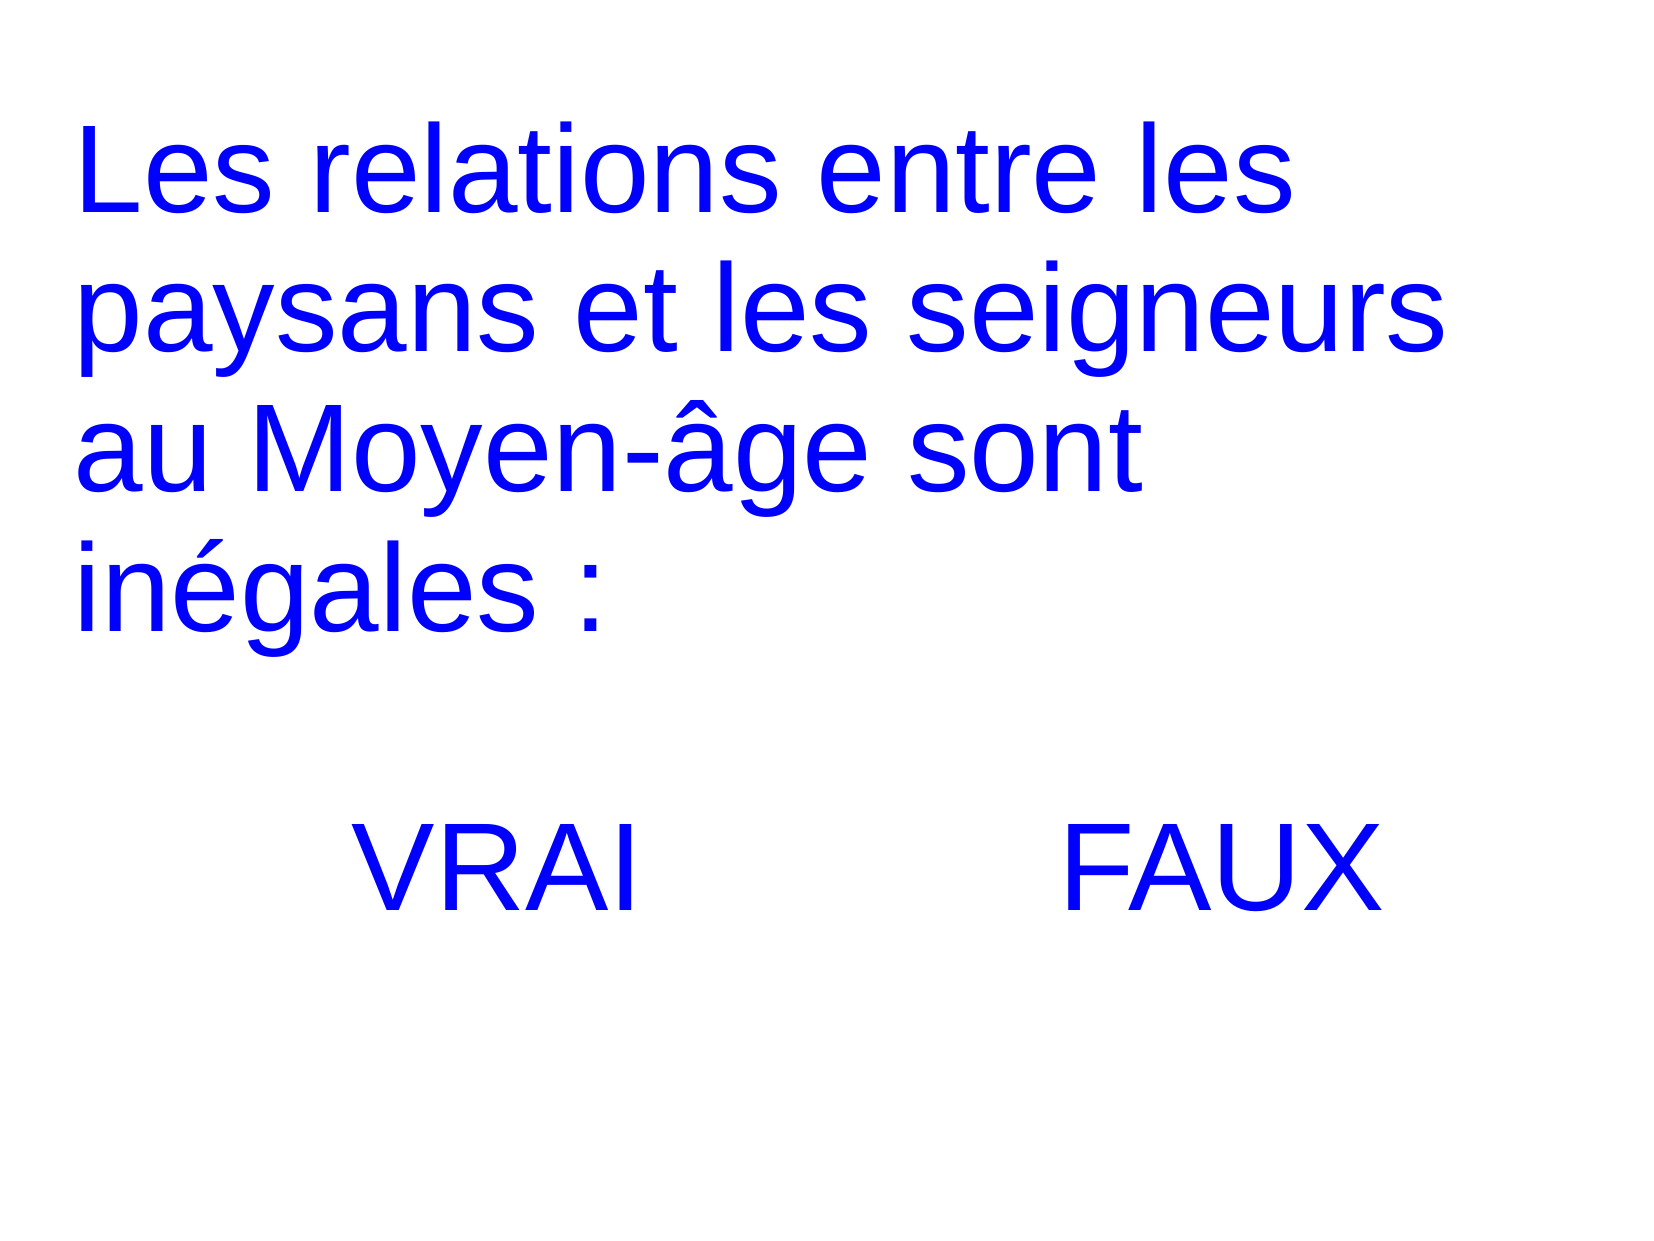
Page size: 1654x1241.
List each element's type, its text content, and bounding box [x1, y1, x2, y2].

text_box Les relations entre les paysans et les seigneurs au Moyen-âge sont inégales : VRAI FAUX [59, 91, 1595, 945]
